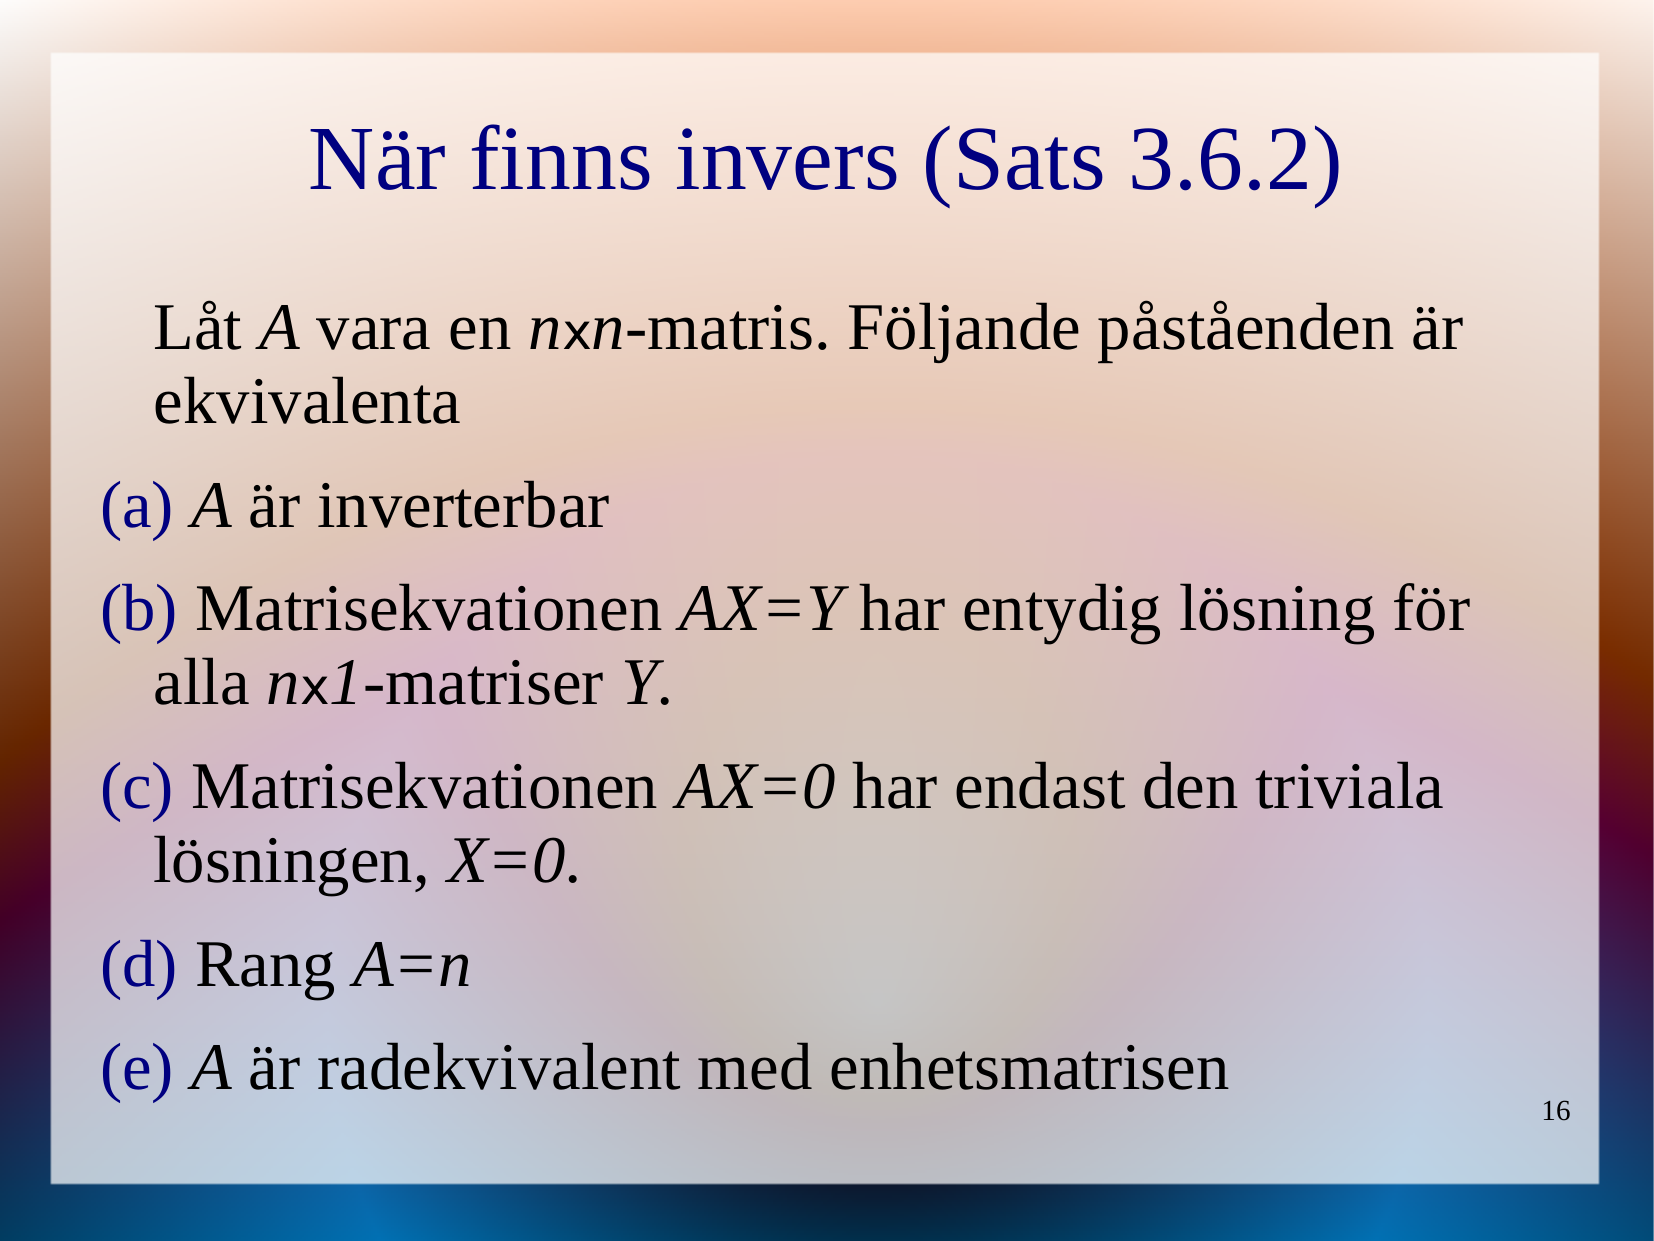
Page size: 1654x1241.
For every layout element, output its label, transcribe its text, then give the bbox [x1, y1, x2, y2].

list Låt A vara en nxn-matris. Följande påståenden är ekvivalenta A är inverterbar Matrisekvationen AX=Y har entydig lösning för alla nx1-matriser Y. Matrisekvationen AX=0 har endast den triviala lösningen, X=0. Rang A=n A är radekvivalent med enhetsmatrisen [82, 290, 1571, 1105]
picture [0, 0, 1654, 1241]
title När finns invers (Sats 3.6.2) [82, 55, 1571, 263]
